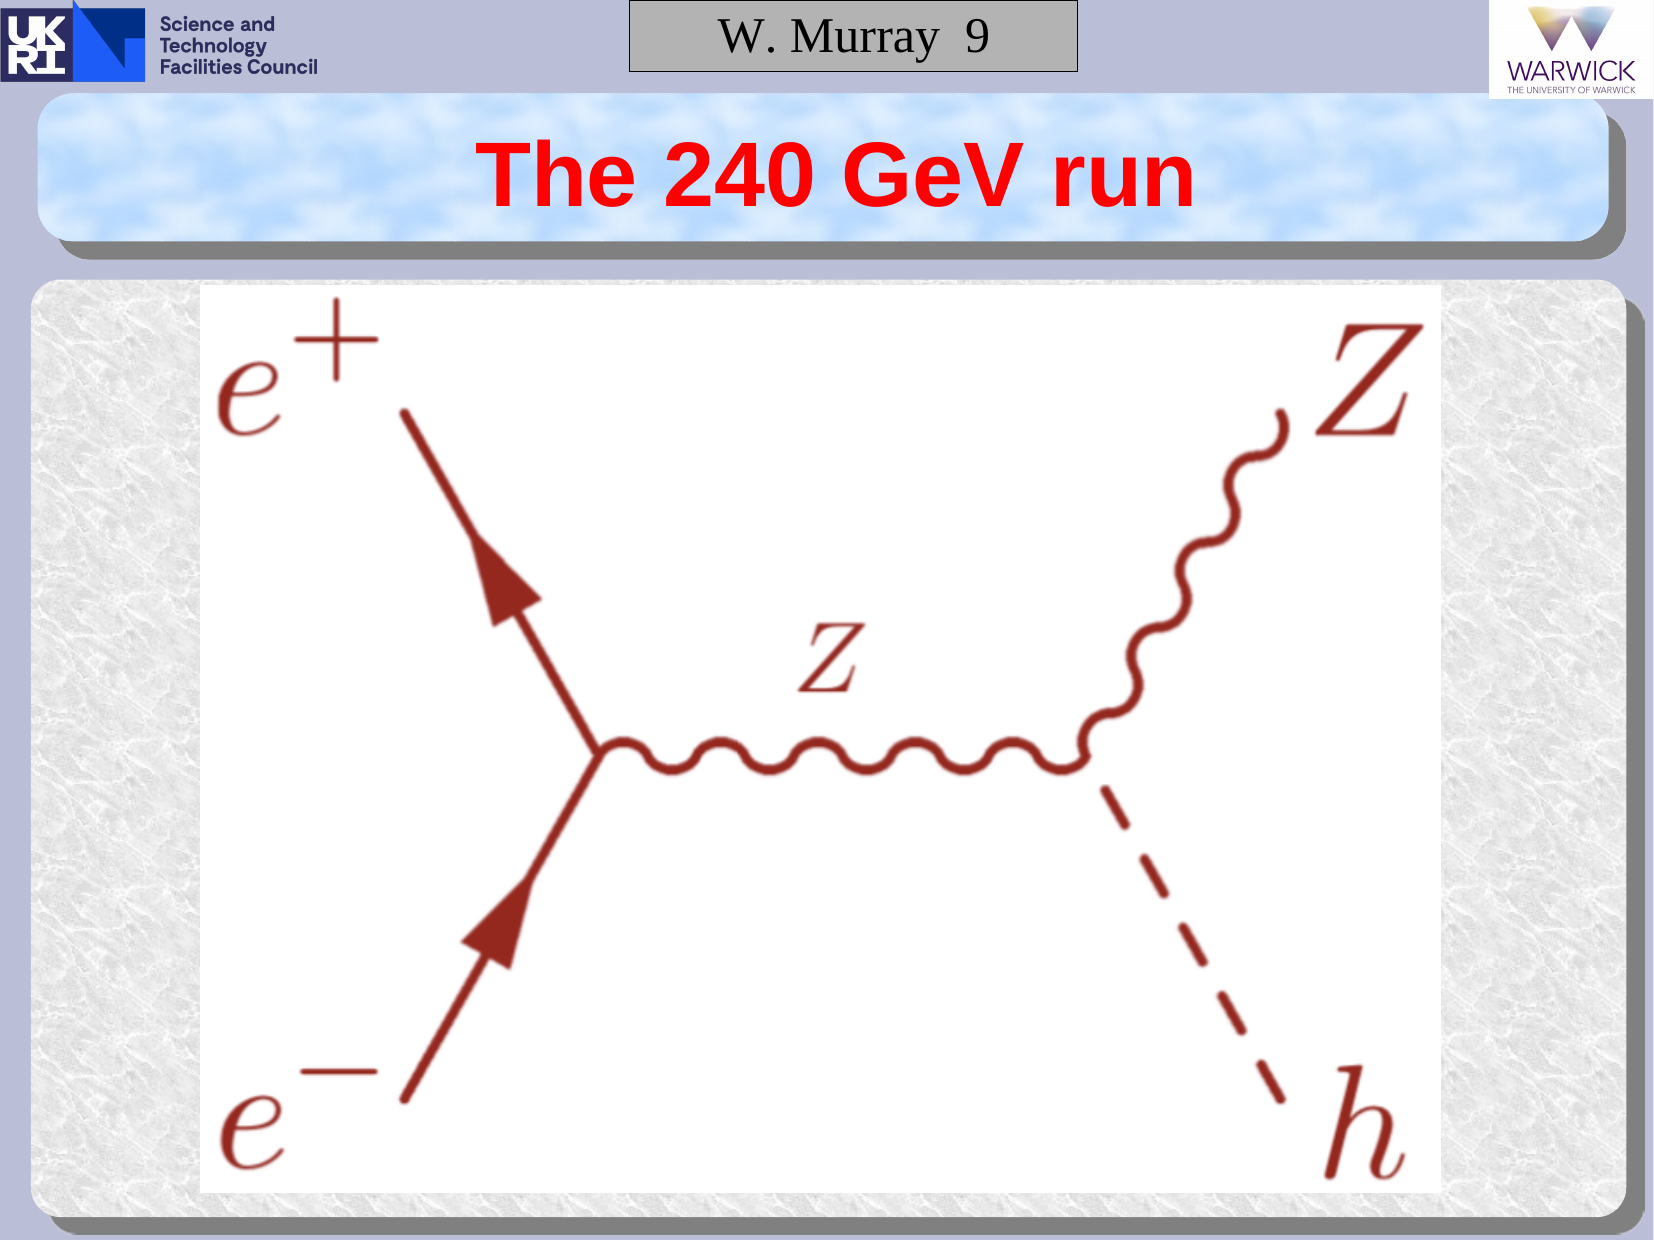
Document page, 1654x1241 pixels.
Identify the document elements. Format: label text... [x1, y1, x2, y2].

picture [37, 0, 1654, 242]
picture [30, 279, 1627, 1218]
title The 240 GeV run [90, 101, 1584, 249]
picture [0, 0, 317, 82]
